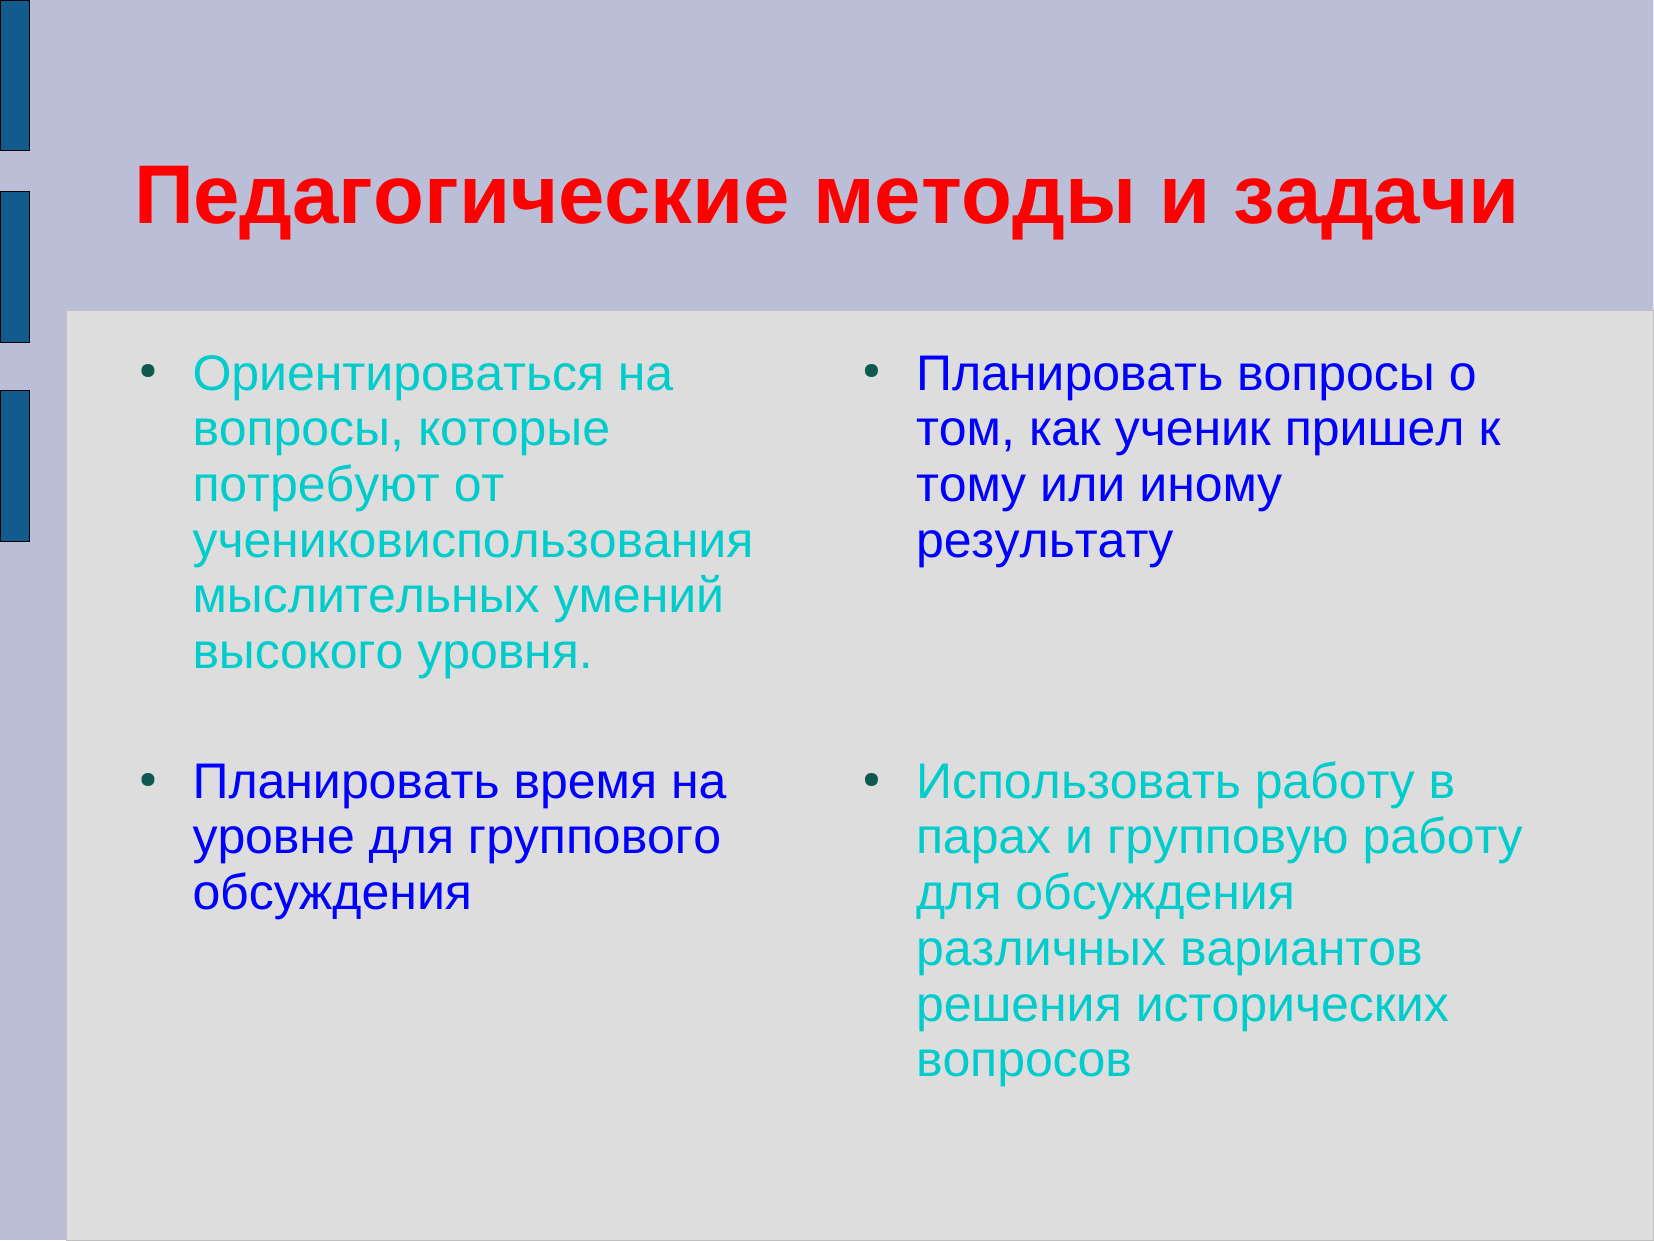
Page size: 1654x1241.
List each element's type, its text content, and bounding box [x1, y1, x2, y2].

list Планировать время на уровне для группового обсуждения [121, 752, 811, 1126]
title Педагогические методы и задачи [121, 91, 1534, 299]
list Использовать работу в парах и групповую работу для обсуждения различных вариантов решения исторических вопросов [845, 752, 1535, 1126]
list Ориентироваться на вопросы, которые потребуют от учениковиспользования мыслительных умений высокого уровня. [121, 344, 811, 718]
list Планировать вопросы о том, как ученик пришел к тому или иному результату [845, 344, 1535, 718]
